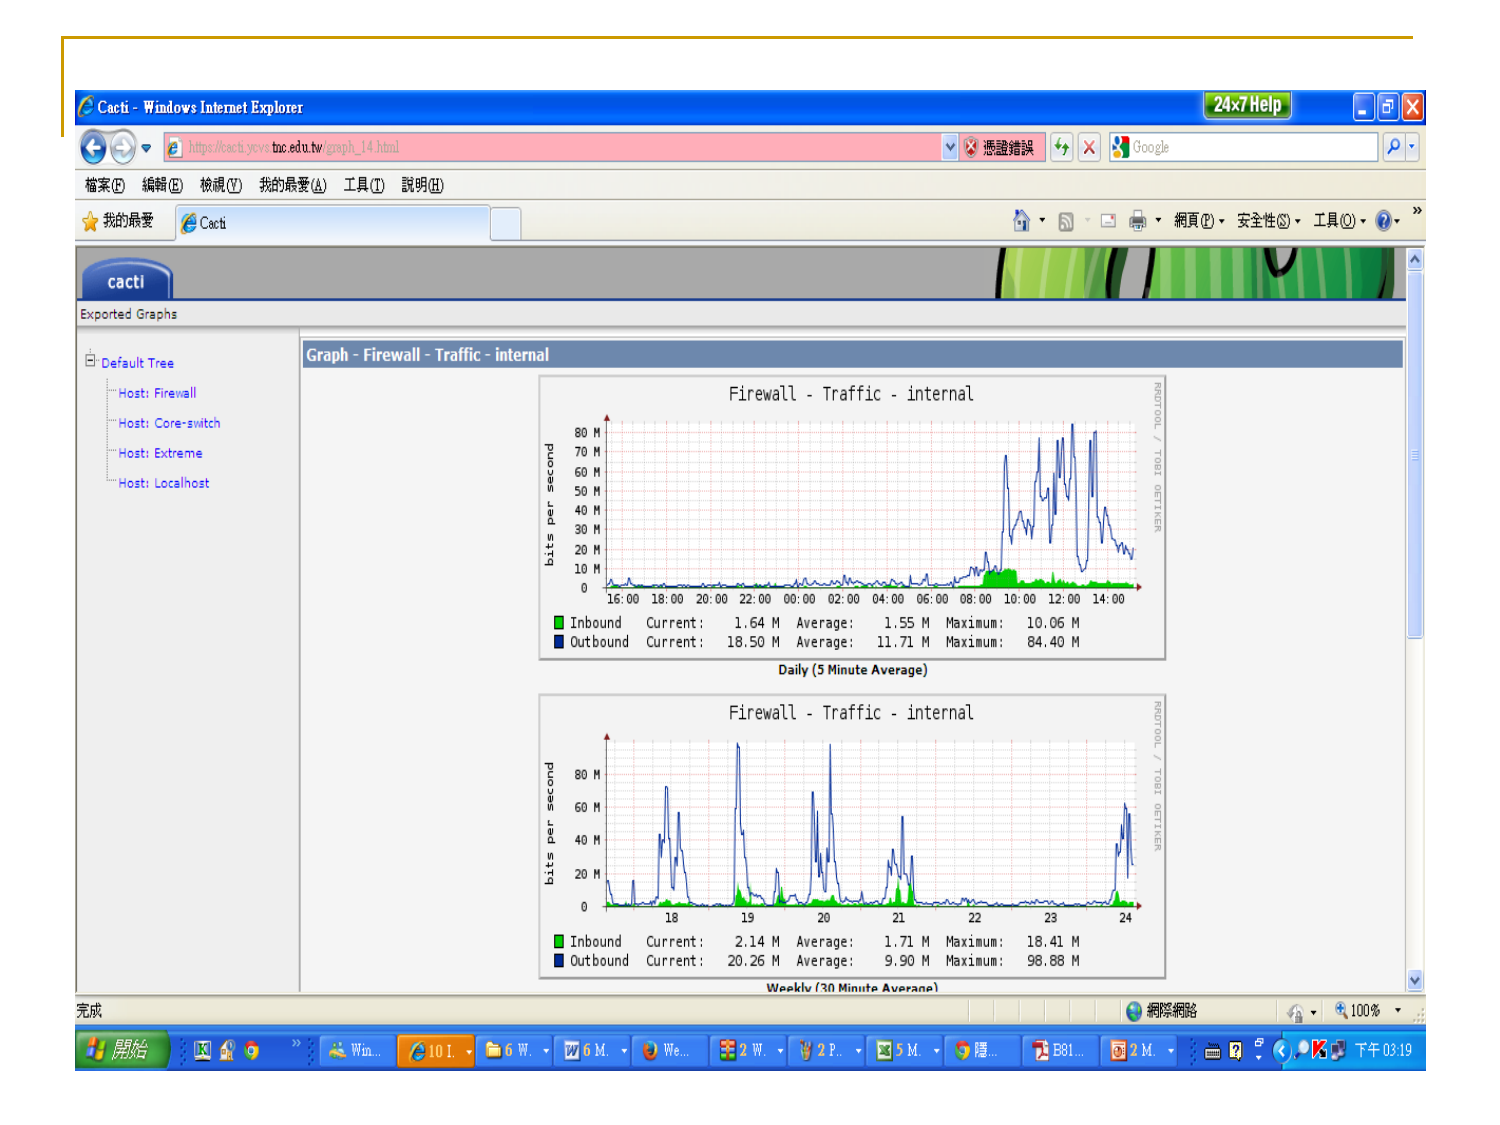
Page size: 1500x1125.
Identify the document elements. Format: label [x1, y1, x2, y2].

picture [75, 90, 1426, 1071]
